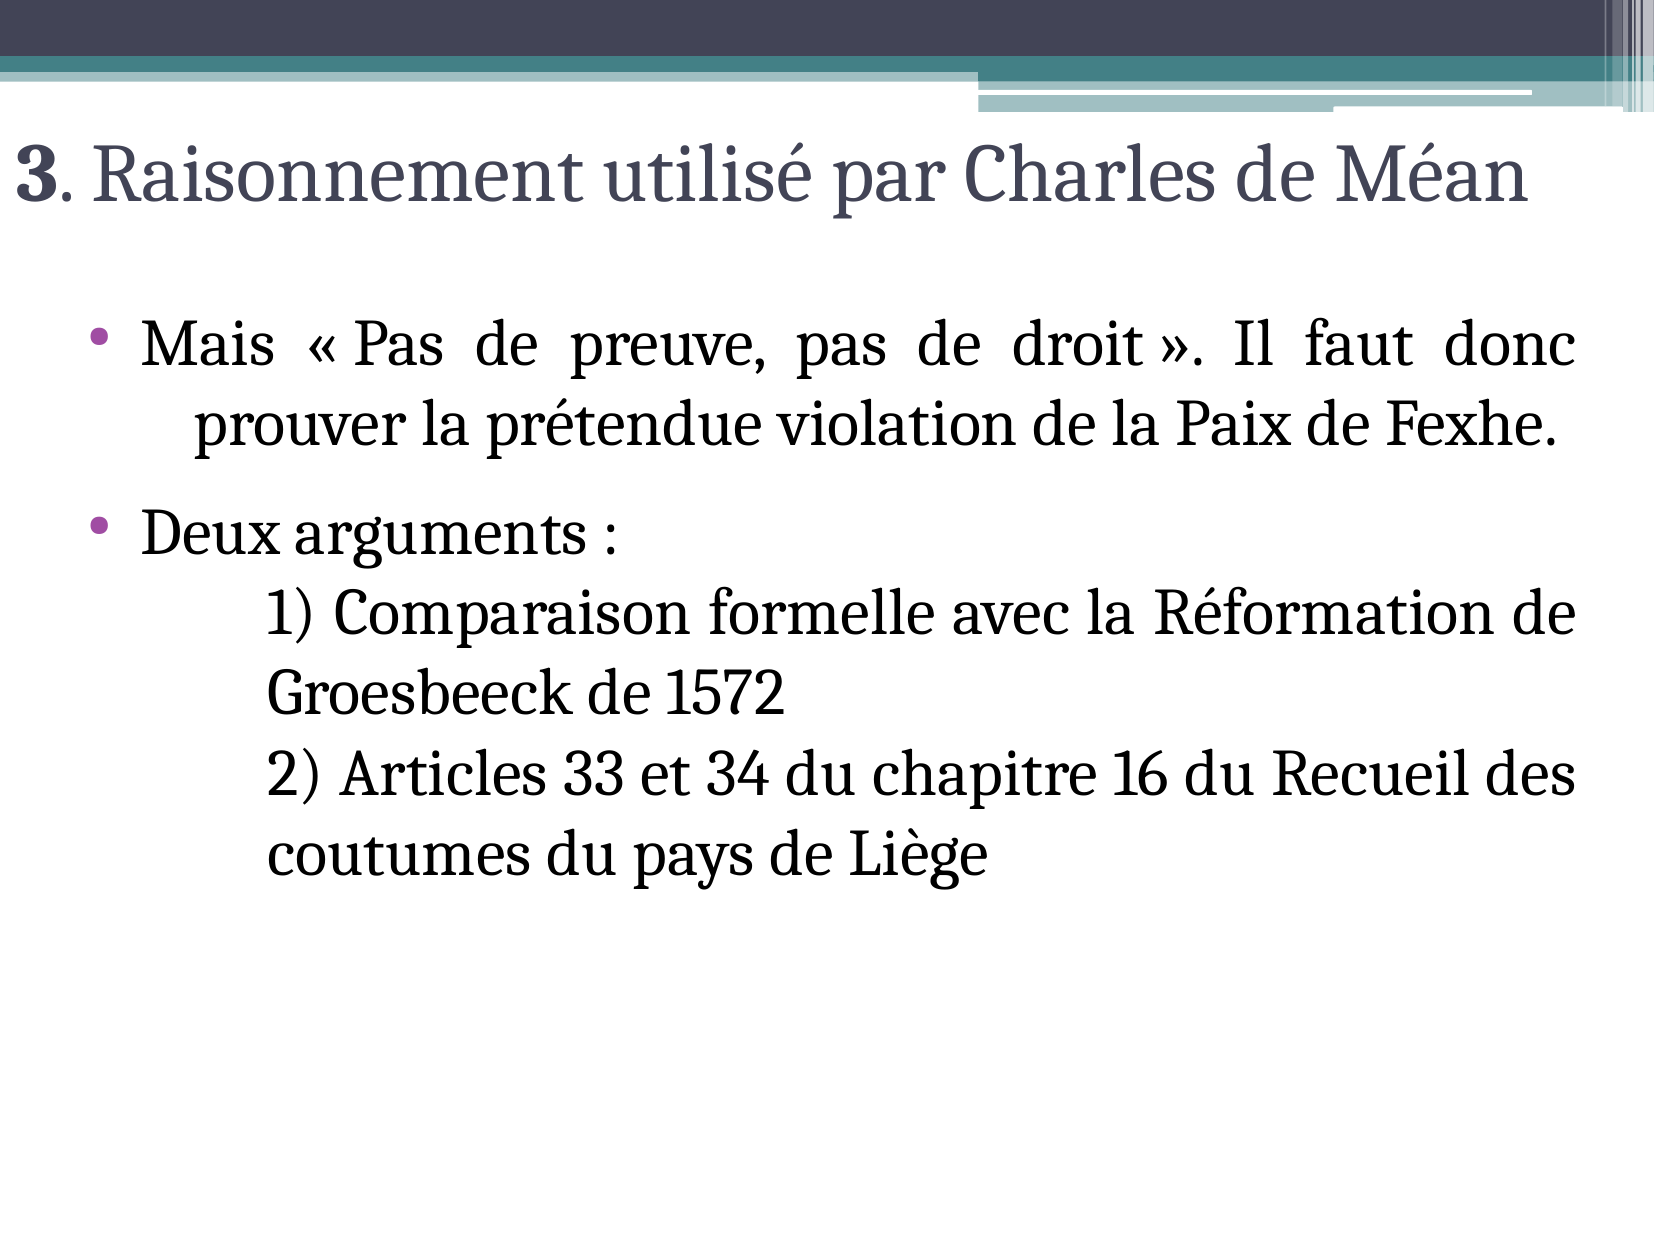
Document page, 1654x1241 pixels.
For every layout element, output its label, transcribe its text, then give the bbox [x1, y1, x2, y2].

title 3. Raisonnement utilisé par Charles de Méan [0, 64, 1619, 272]
list Mais « Pas de preuve, pas de droit ». Il faut donc prouver la prétendue violation de la Paix de Fexhe. Deux arguments : 1) Comparaison formelle avec la Réformation de Groesbeeck de 1572 2) Articles 33 et 34 du chapitre 16 du Recueil des coutumes du pays de Liège [35, 290, 1595, 1010]
